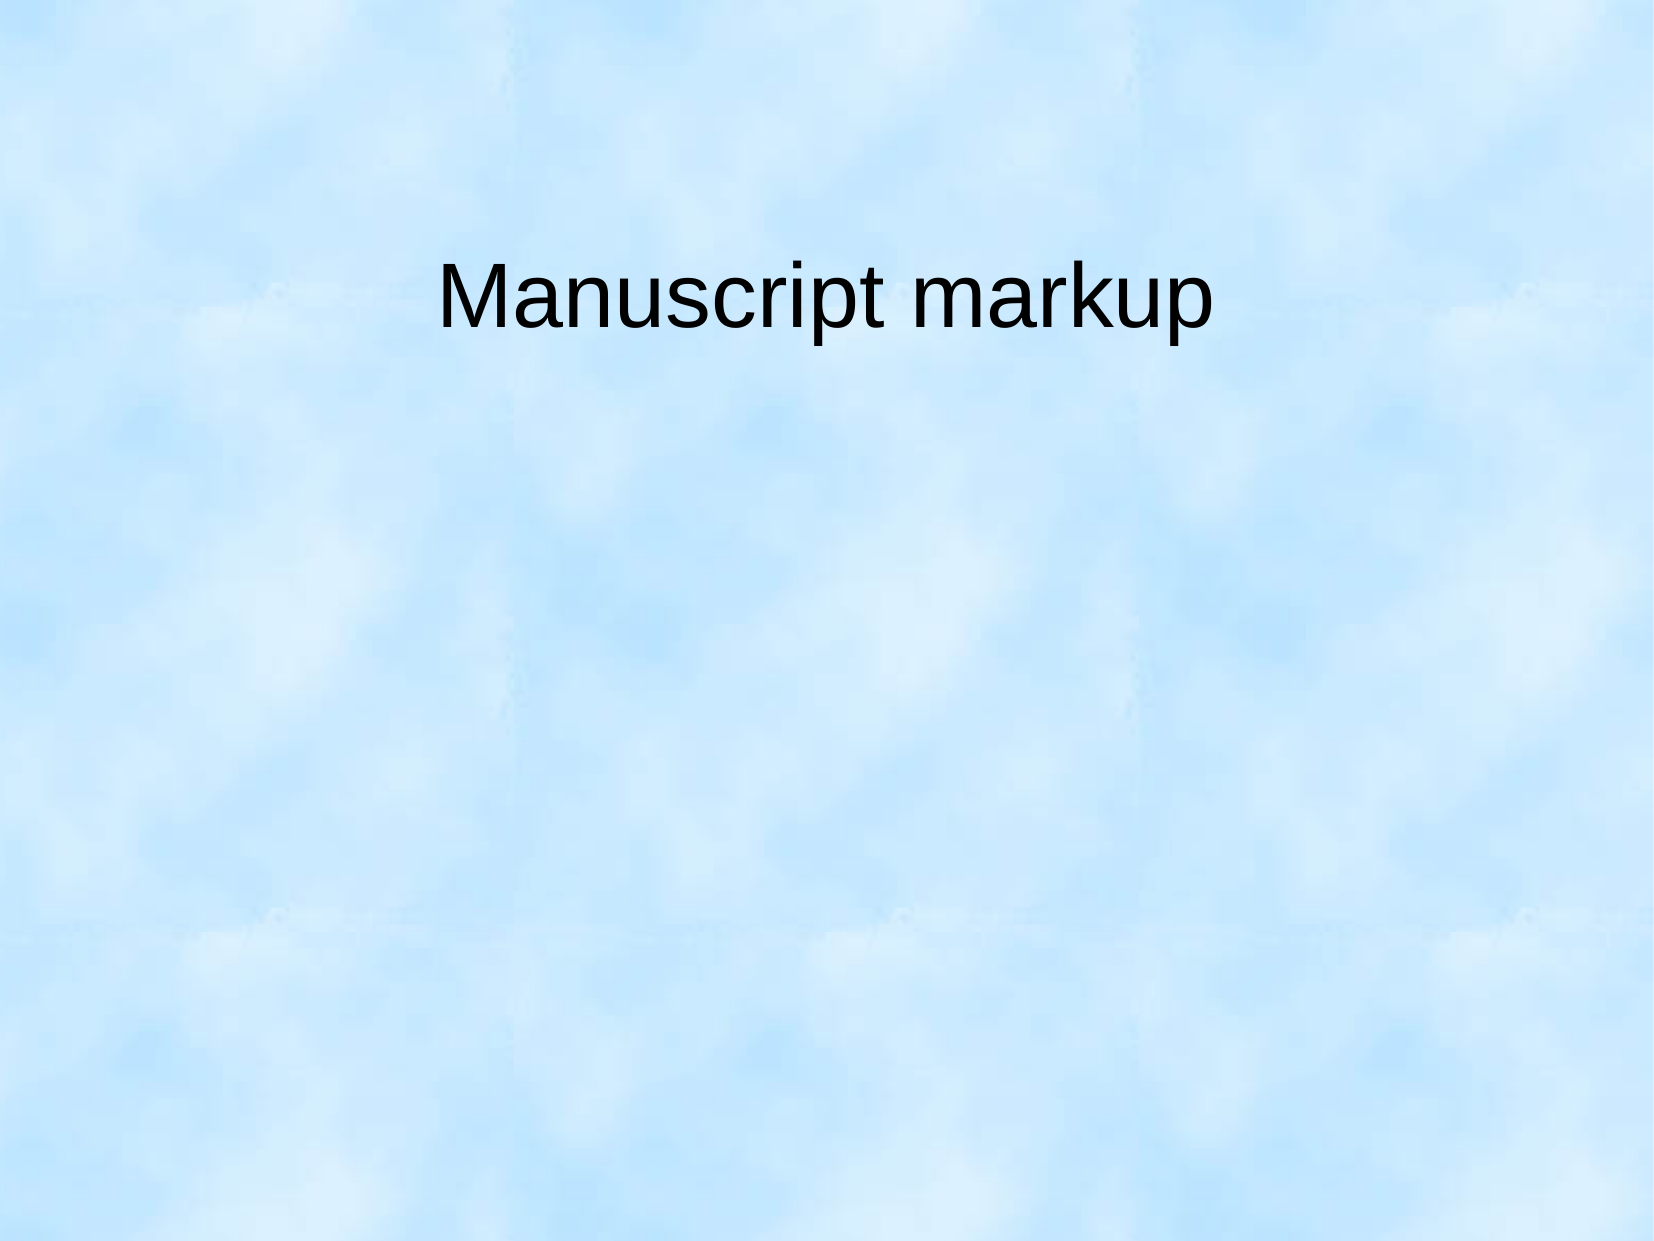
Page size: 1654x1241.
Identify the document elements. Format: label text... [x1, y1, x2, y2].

picture [0, 0, 1654, 1241]
title Manuscript markup [82, 206, 1571, 384]
